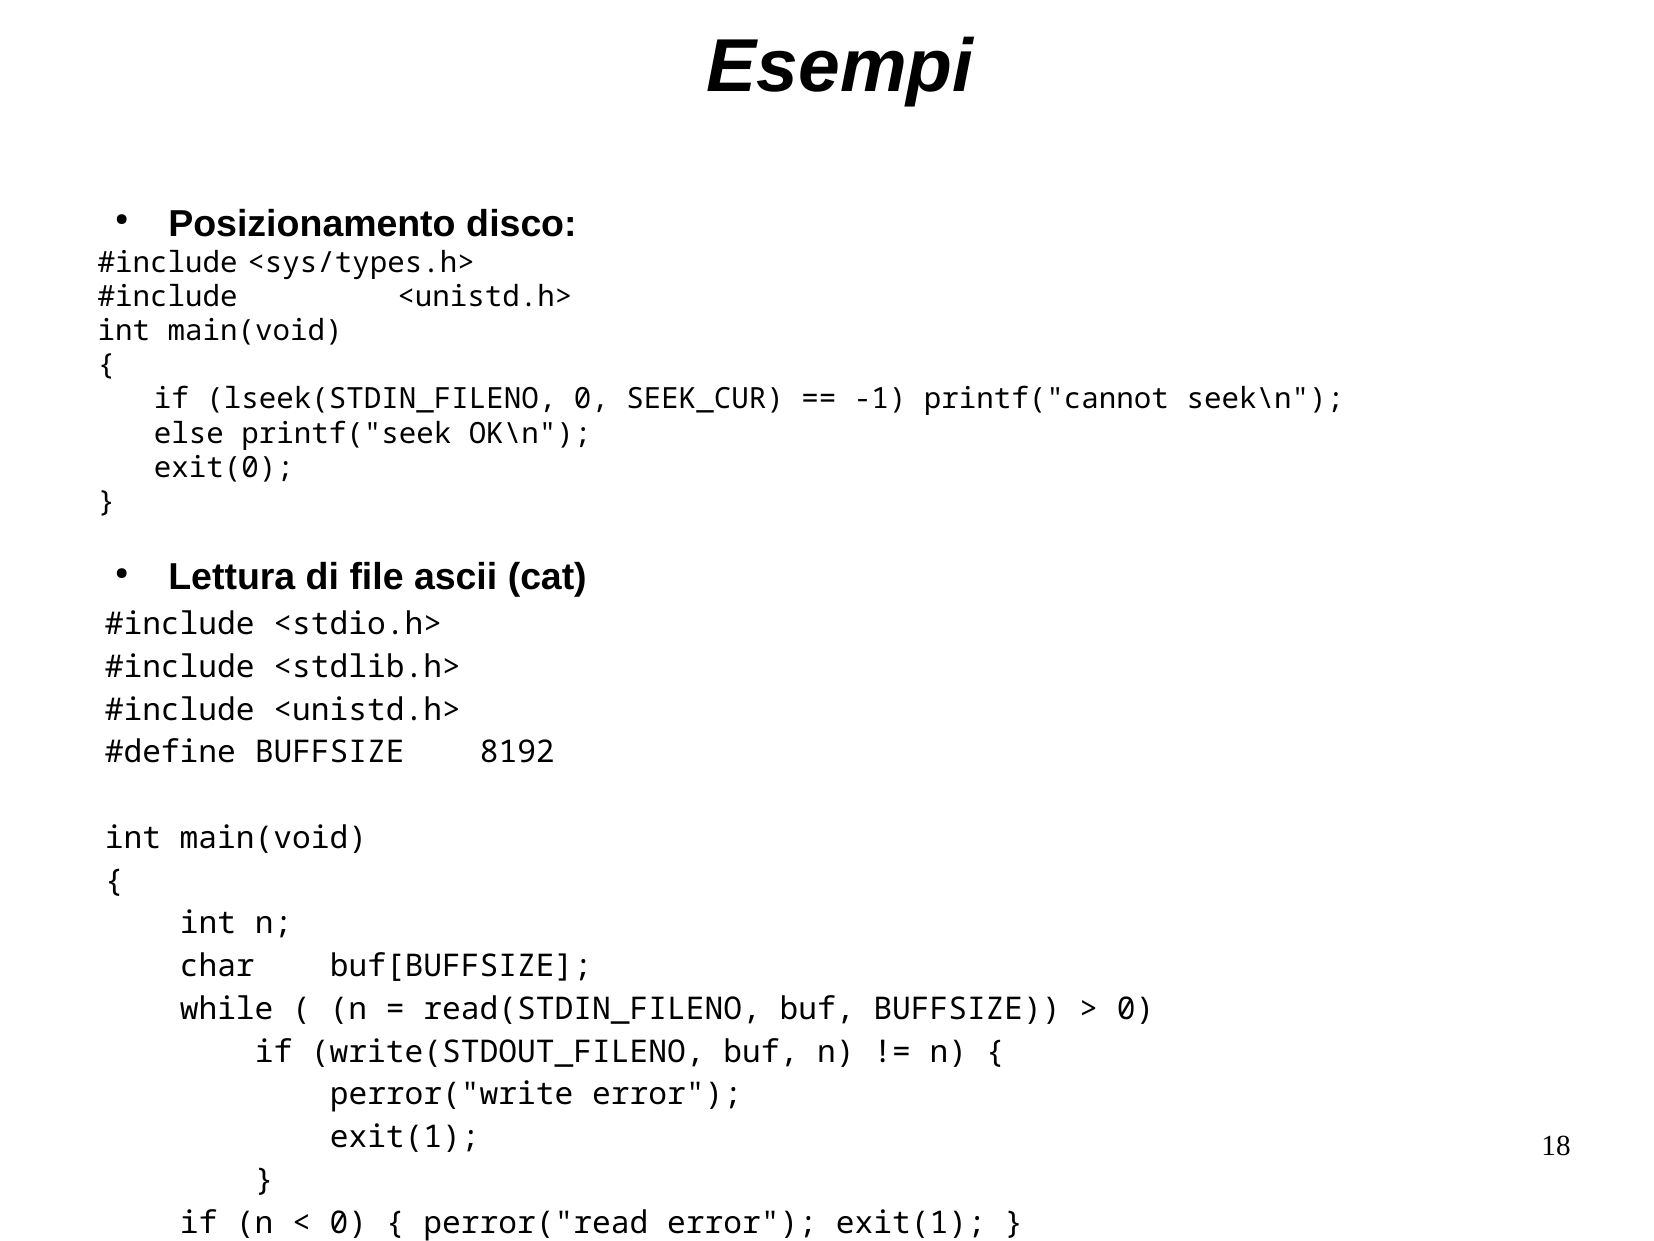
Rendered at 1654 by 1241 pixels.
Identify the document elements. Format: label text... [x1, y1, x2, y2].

text_box #include <stdio.h> #include <stdlib.h> #include <unistd.h> #define BUFFSIZE 8192 int main(void) { int n; char buf[BUFFSIZE]; while ( (n = read(STDIN_FILENO, buf, BUFFSIZE)) > 0) if (write(STDOUT_FILENO, buf, n) != n) { perror("write error"); exit(1); } if (n < 0) { perror("read error"); exit(1); } exit(0); } [90, 593, 1501, 1229]
list Posizionamento disco: #include <sys/types.h> #include <unistd.h> int main(void) { if (lseek(STDIN_FILENO, 0, SEEK_CUR) == -1) printf("cannot seek\n"); else printf("seek OK\n"); exit(0); } Lettura di file ascii (cat) [82, 199, 1571, 686]
title Esempi [82, 8, 1571, 199]
